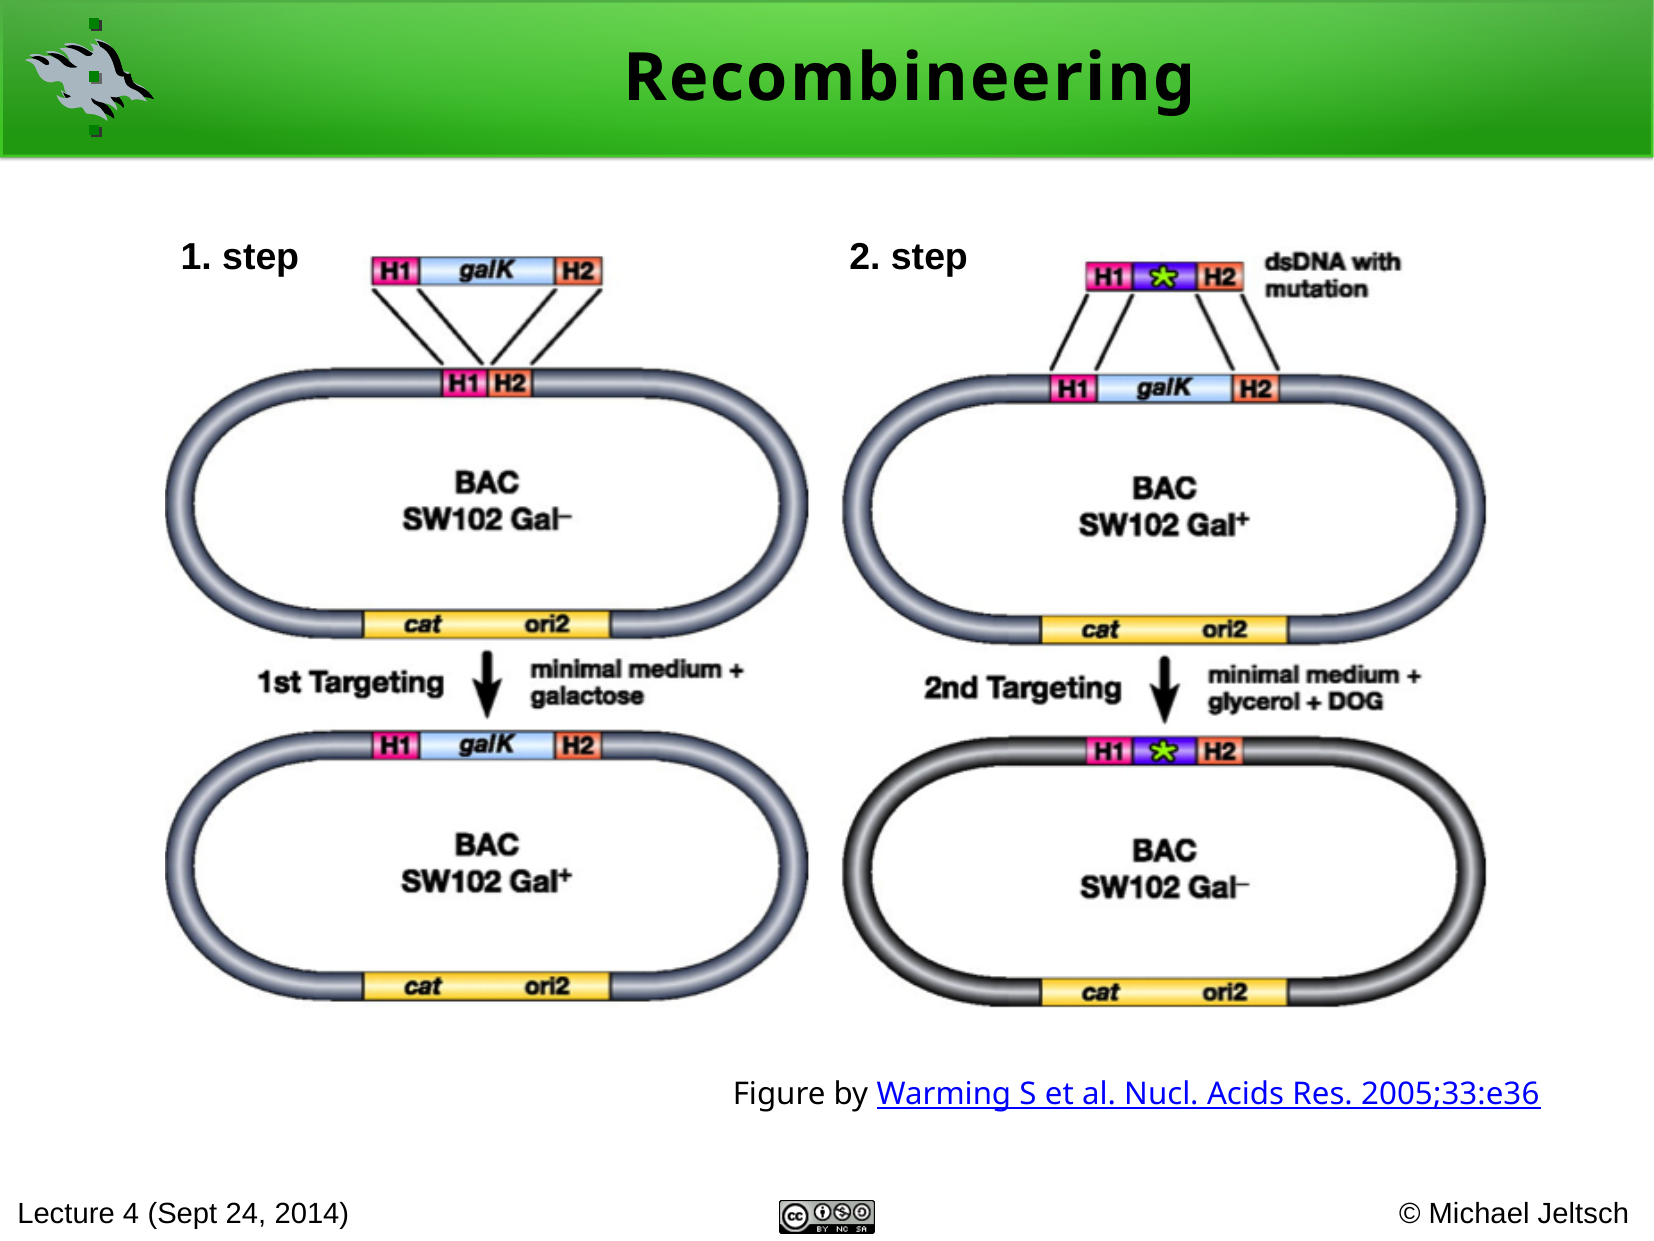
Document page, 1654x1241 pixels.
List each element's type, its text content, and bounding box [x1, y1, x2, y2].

text_box Figure by Warming S et al. Nucl. Acids Res. 2005;33:e36 [718, 1063, 1501, 1110]
picture [165, 246, 1488, 1009]
text_box 1. step [165, 228, 315, 316]
picture [779, 1200, 875, 1234]
title Recombineering [289, 30, 1531, 121]
text_box 2. step [834, 228, 983, 316]
